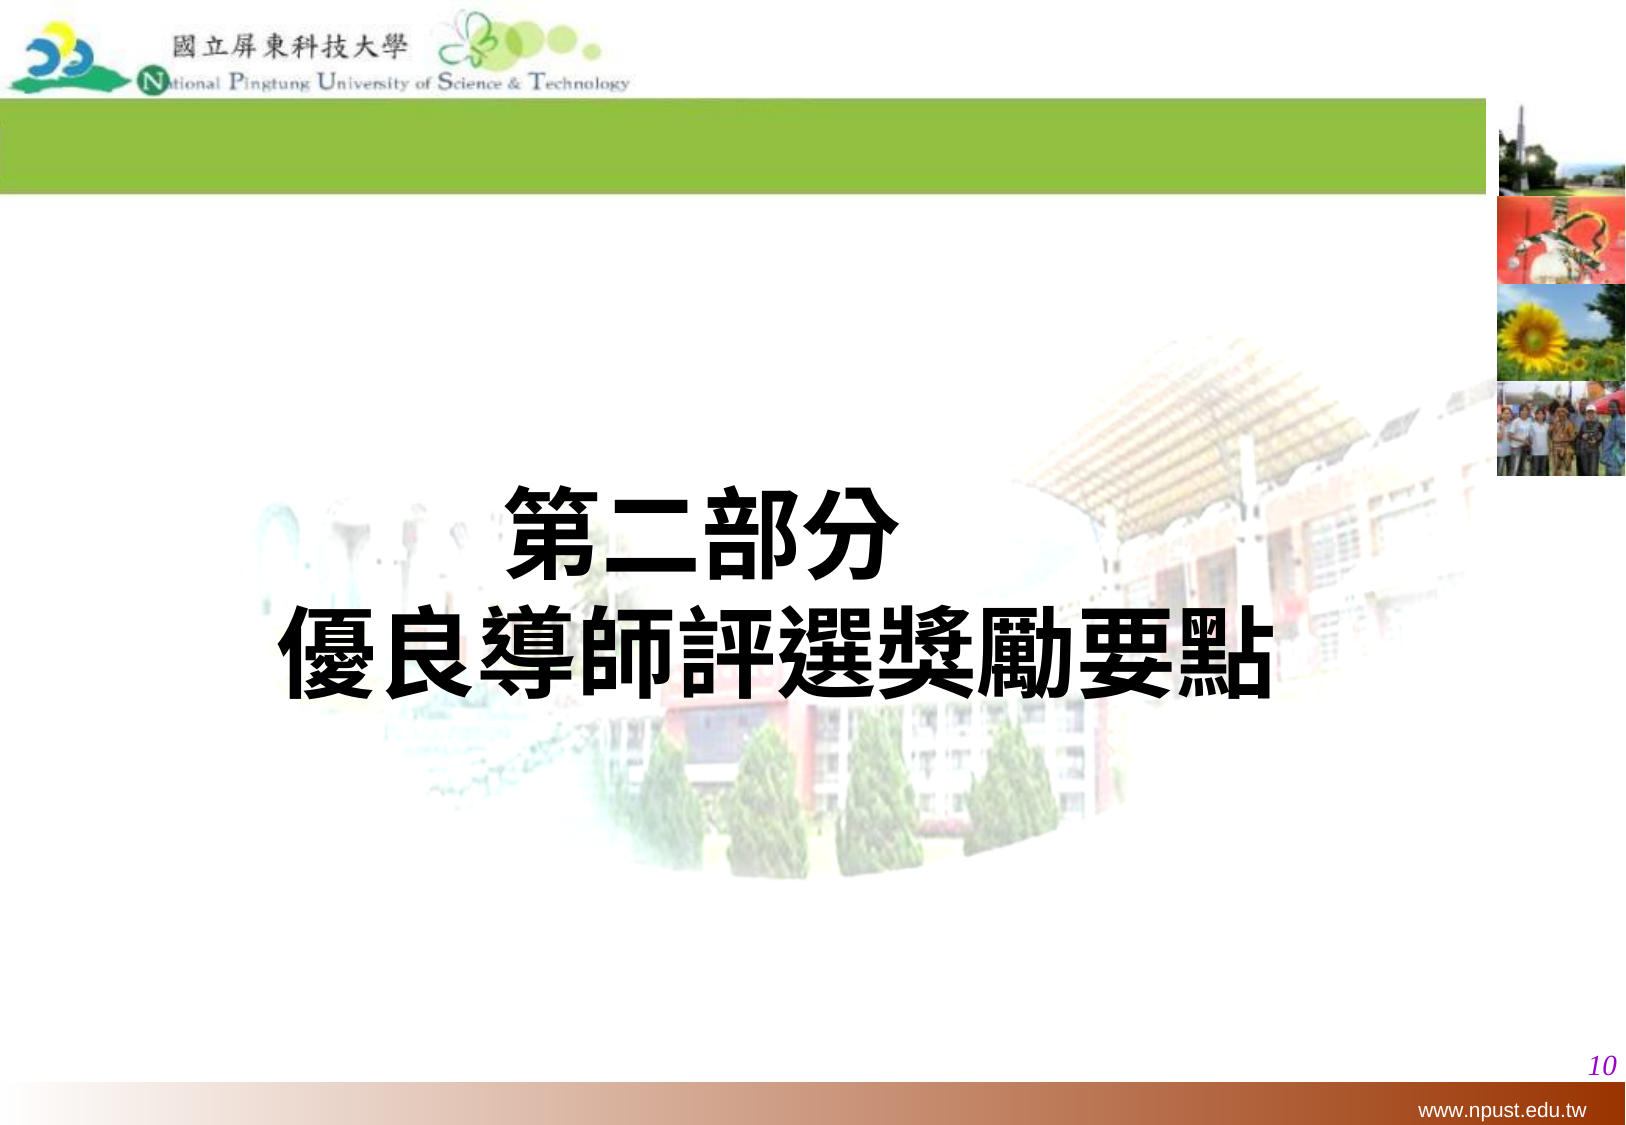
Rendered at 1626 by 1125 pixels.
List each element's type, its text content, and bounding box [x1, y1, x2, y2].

picture [1497, 101, 1626, 476]
picture [0, 0, 1486, 220]
text_box 第二部分 優良導師評選獎勵要點 [203, 456, 1350, 726]
